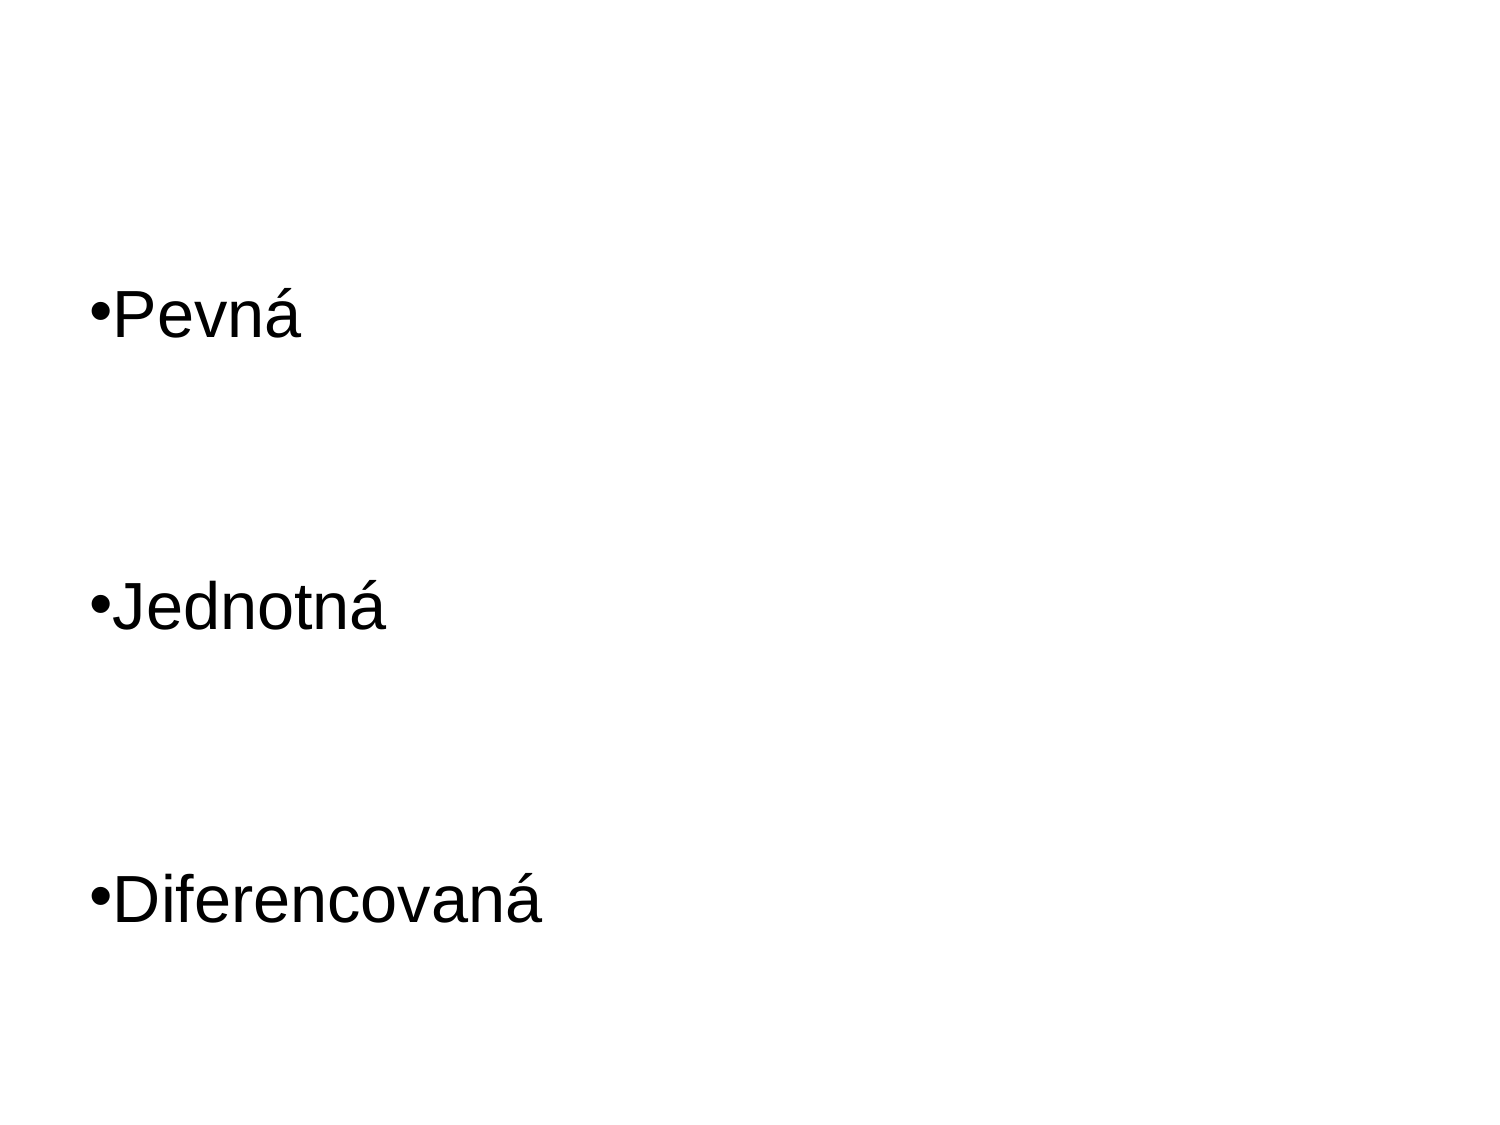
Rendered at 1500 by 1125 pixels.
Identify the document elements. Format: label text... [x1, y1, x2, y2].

list Pevná Jednotná Diferencovaná [75, 262, 1425, 1005]
